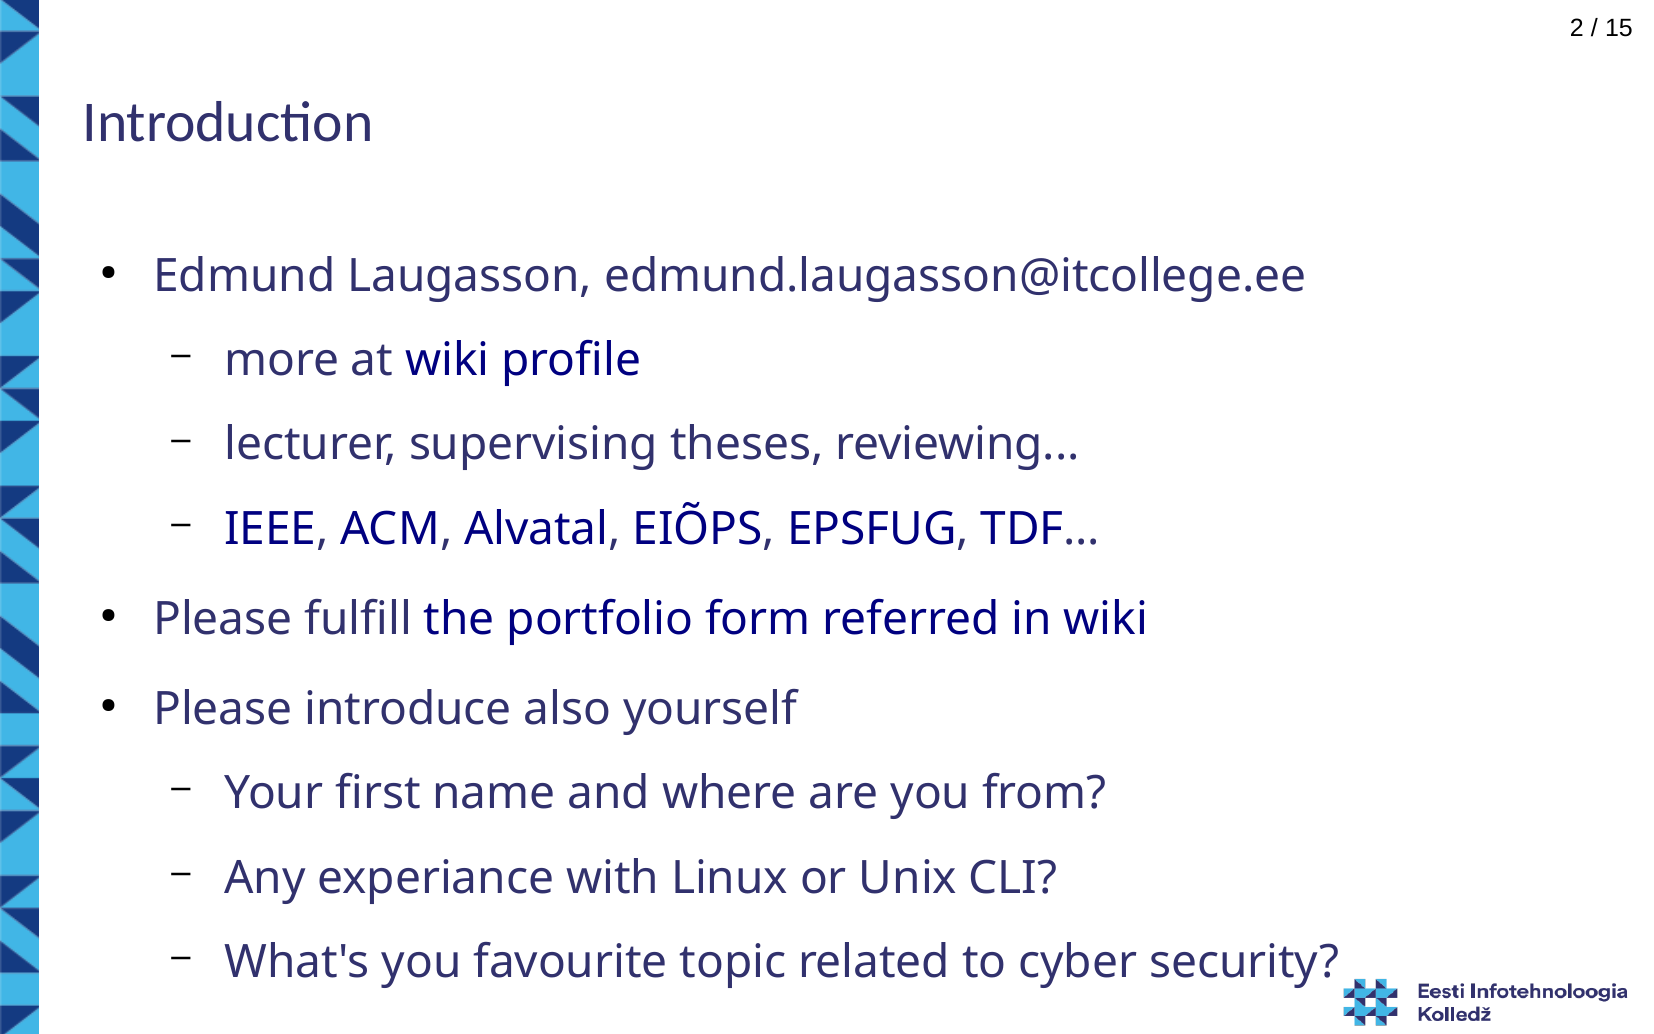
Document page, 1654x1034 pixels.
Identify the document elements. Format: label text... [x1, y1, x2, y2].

title Introduction [82, 41, 1571, 214]
list Edmund Laugasson, edmund.laugasson@itcollege.ee more at wiki profile lecturer, supervising theses, reviewing... IEEE, ACM, Alvatal, EIÕPS, EPSFUG, TDF... Please fulfill the portfolio form referred in wiki Please introduce also yourself Your first name and where are you from? Any experiance with Linux or Unix CLI? What's you favourite topic related to cyber security? [82, 241, 1538, 1009]
